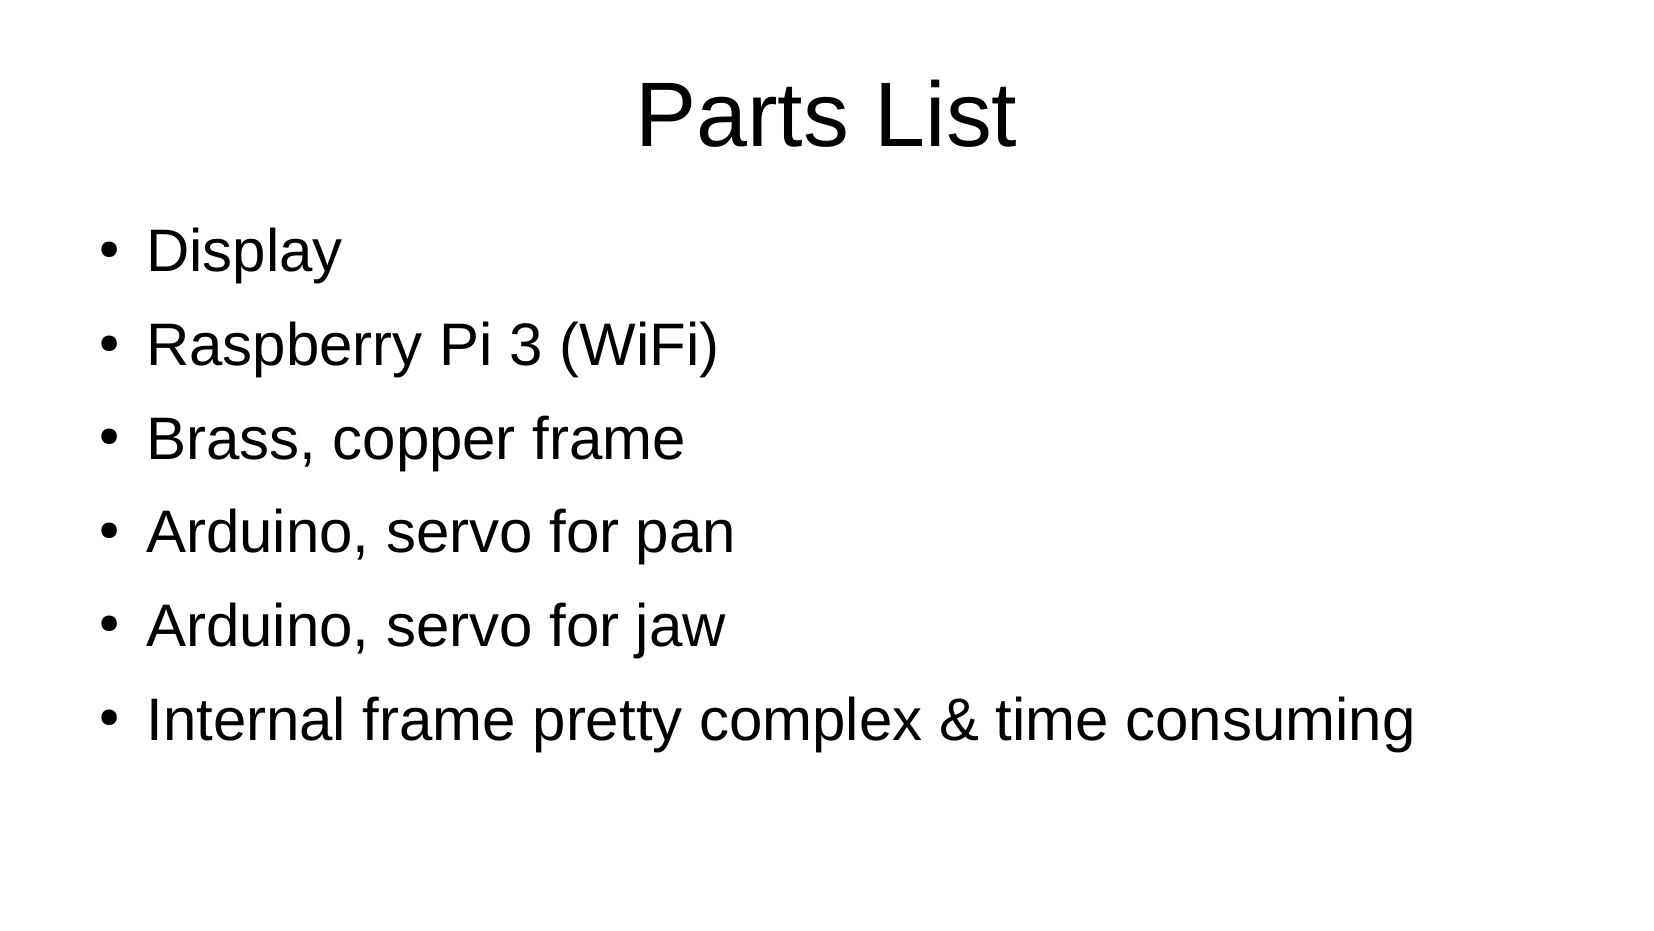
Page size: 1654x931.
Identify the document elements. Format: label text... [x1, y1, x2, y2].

list Display Raspberry Pi 3 (WiFi) Brass, copper frame Arduino, servo for pan Arduino, servo for jaw Internal frame pretty complex & time consuming [82, 217, 1571, 758]
title Parts List [82, 37, 1571, 193]
